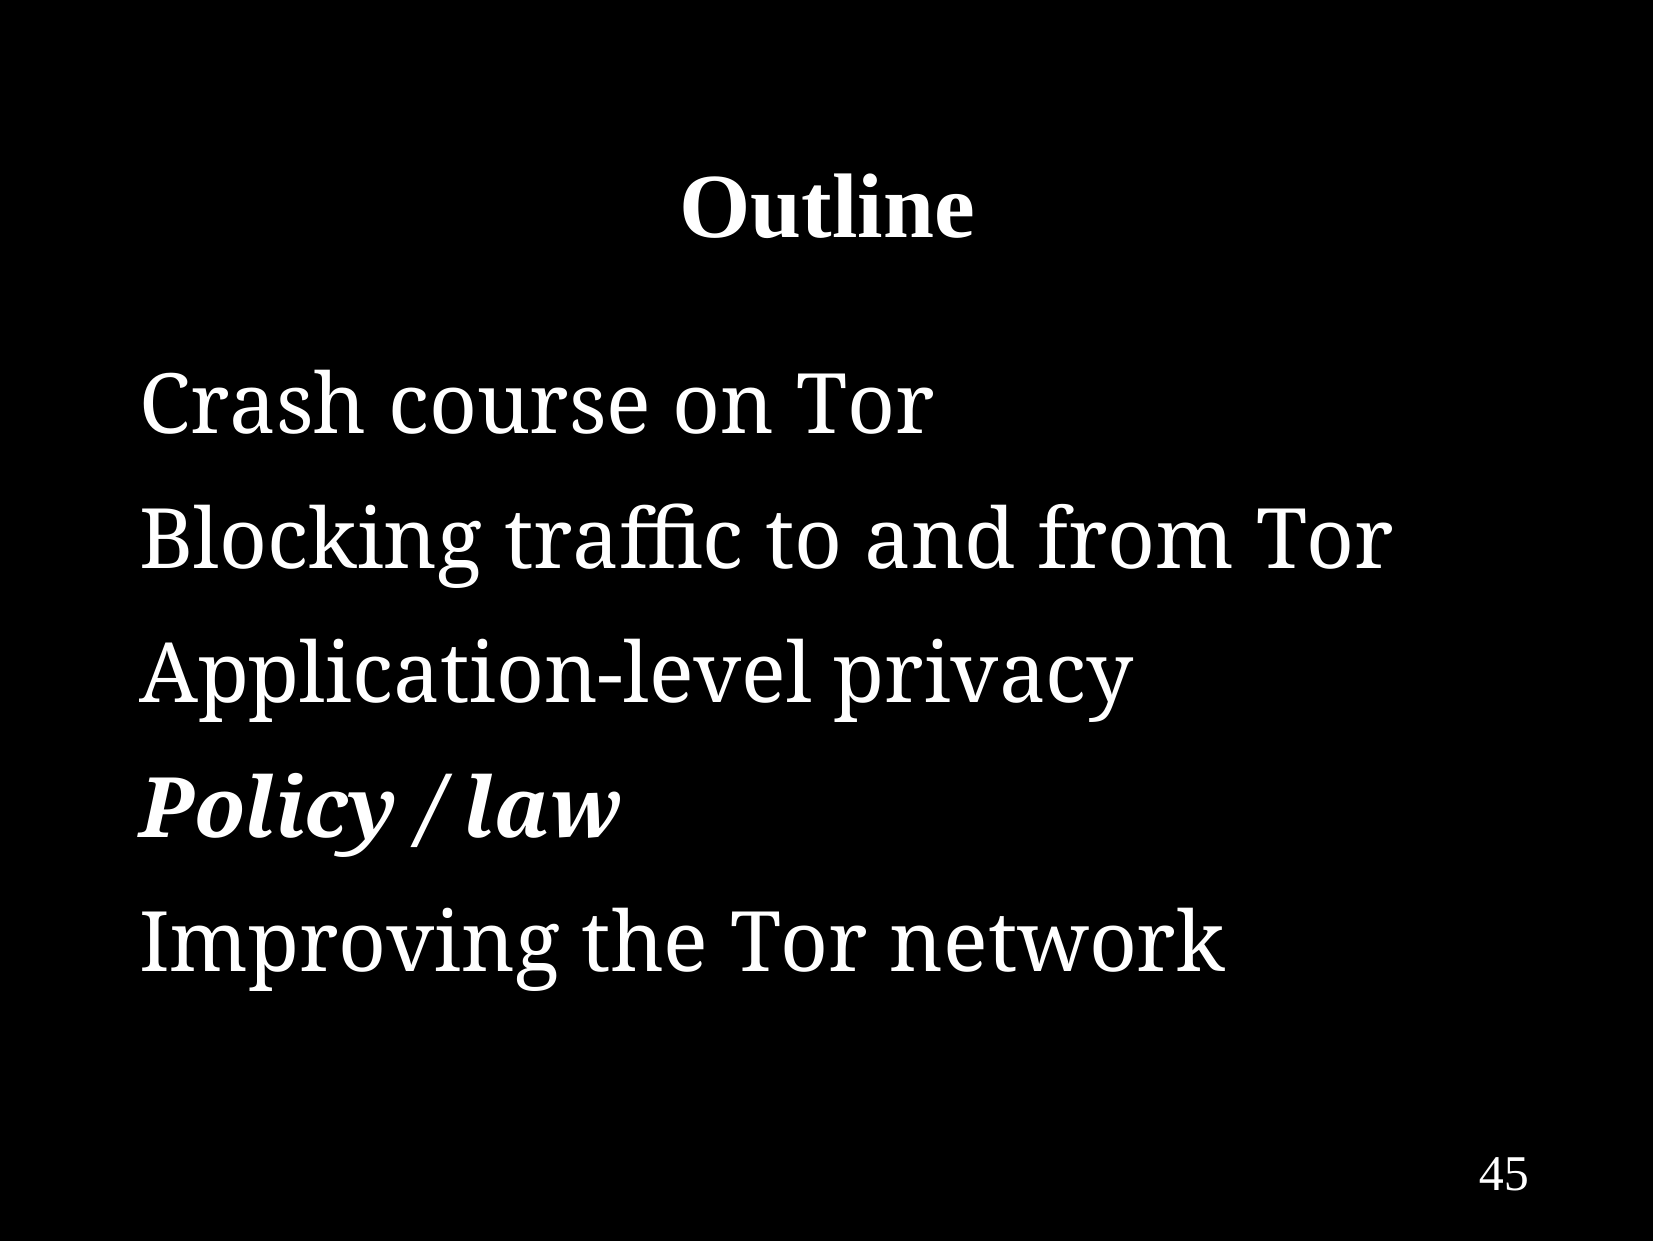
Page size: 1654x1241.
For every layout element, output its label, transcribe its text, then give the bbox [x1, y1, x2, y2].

list Crash course on Tor Blocking traffic to and from Tor Application-level privacy Policy / law Improving the Tor network [121, 344, 1534, 1127]
title Outline [121, 102, 1534, 311]
